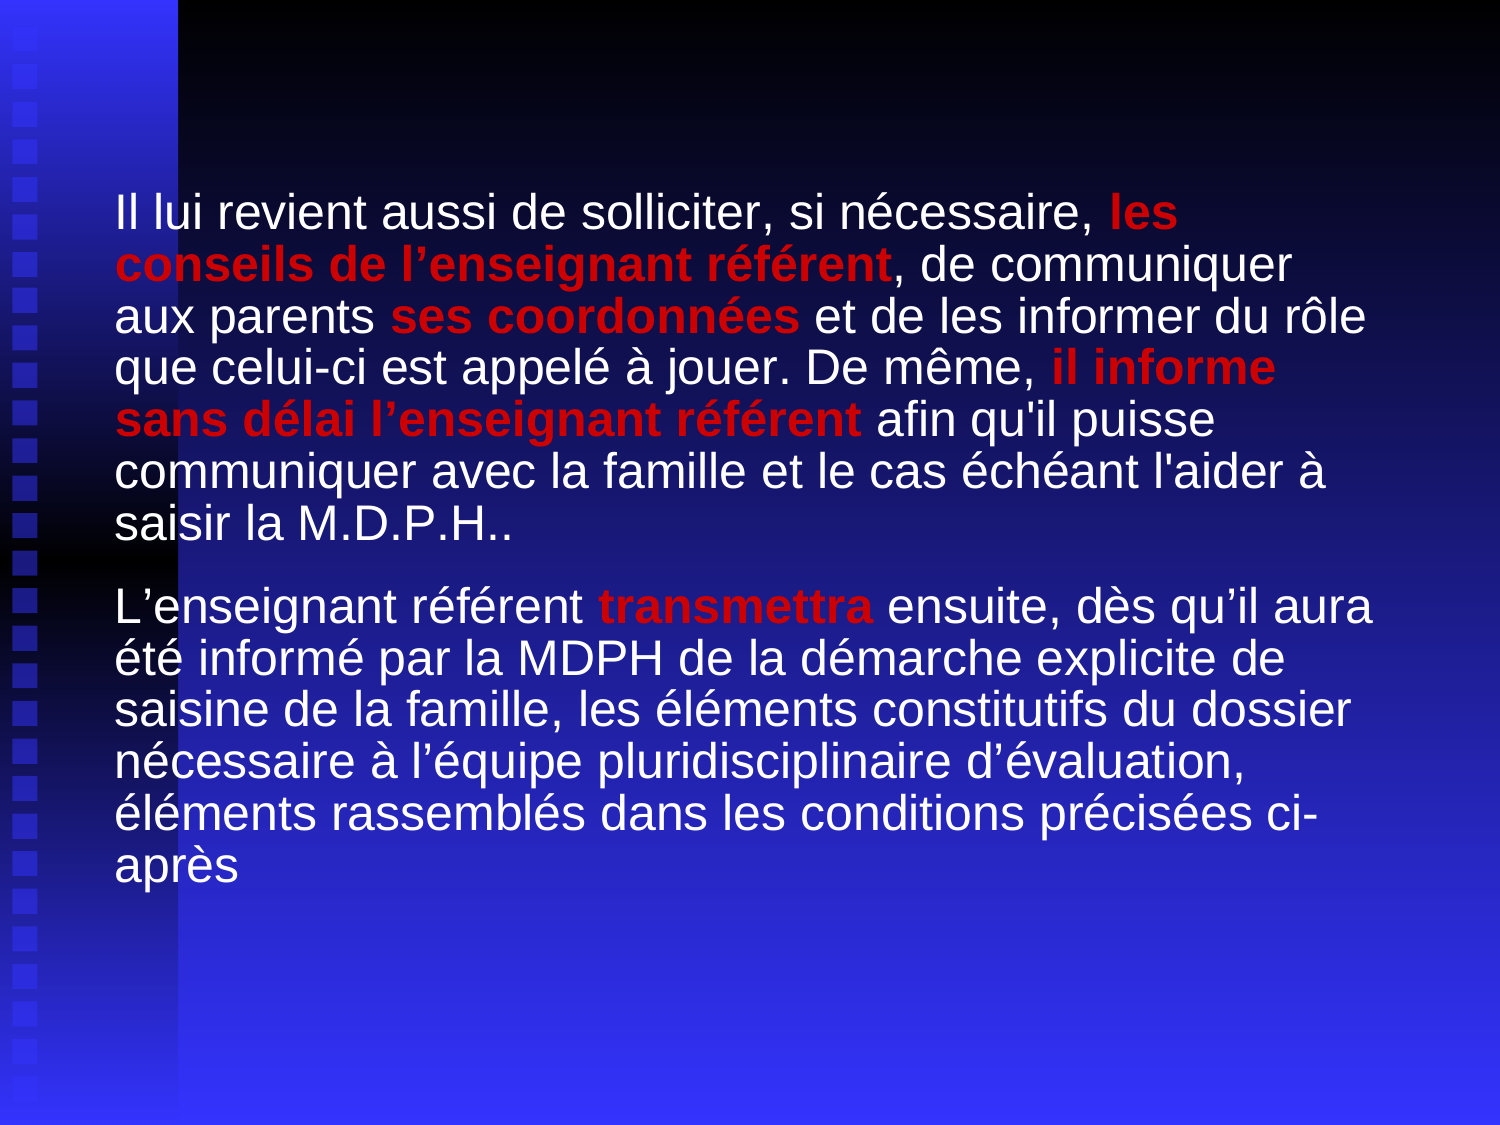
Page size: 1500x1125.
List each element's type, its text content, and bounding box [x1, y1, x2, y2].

text_box Il lui revient aussi de solliciter, si nécessaire, les conseils de l’enseignant référent, de communiquer aux parents ses coordonnées et de les informer du rôle que celui-ci est appelé à jouer. De même, il informe sans délai l’enseignant référent afin qu'il puisse communiquer avec la famille et le cas échéant l'aider à saisir la M.D.P.H.. L’enseignant référent transmettra ensuite, dès qu’il aura été informé par la MDPH de la démarche explicite de saisine de la famille, les éléments constitutifs du dossier nécessaire à l’équipe pluridisciplinaire d’évaluation, éléments rassemblés dans les conditions précisées ci-après [99, 180, 1401, 901]
